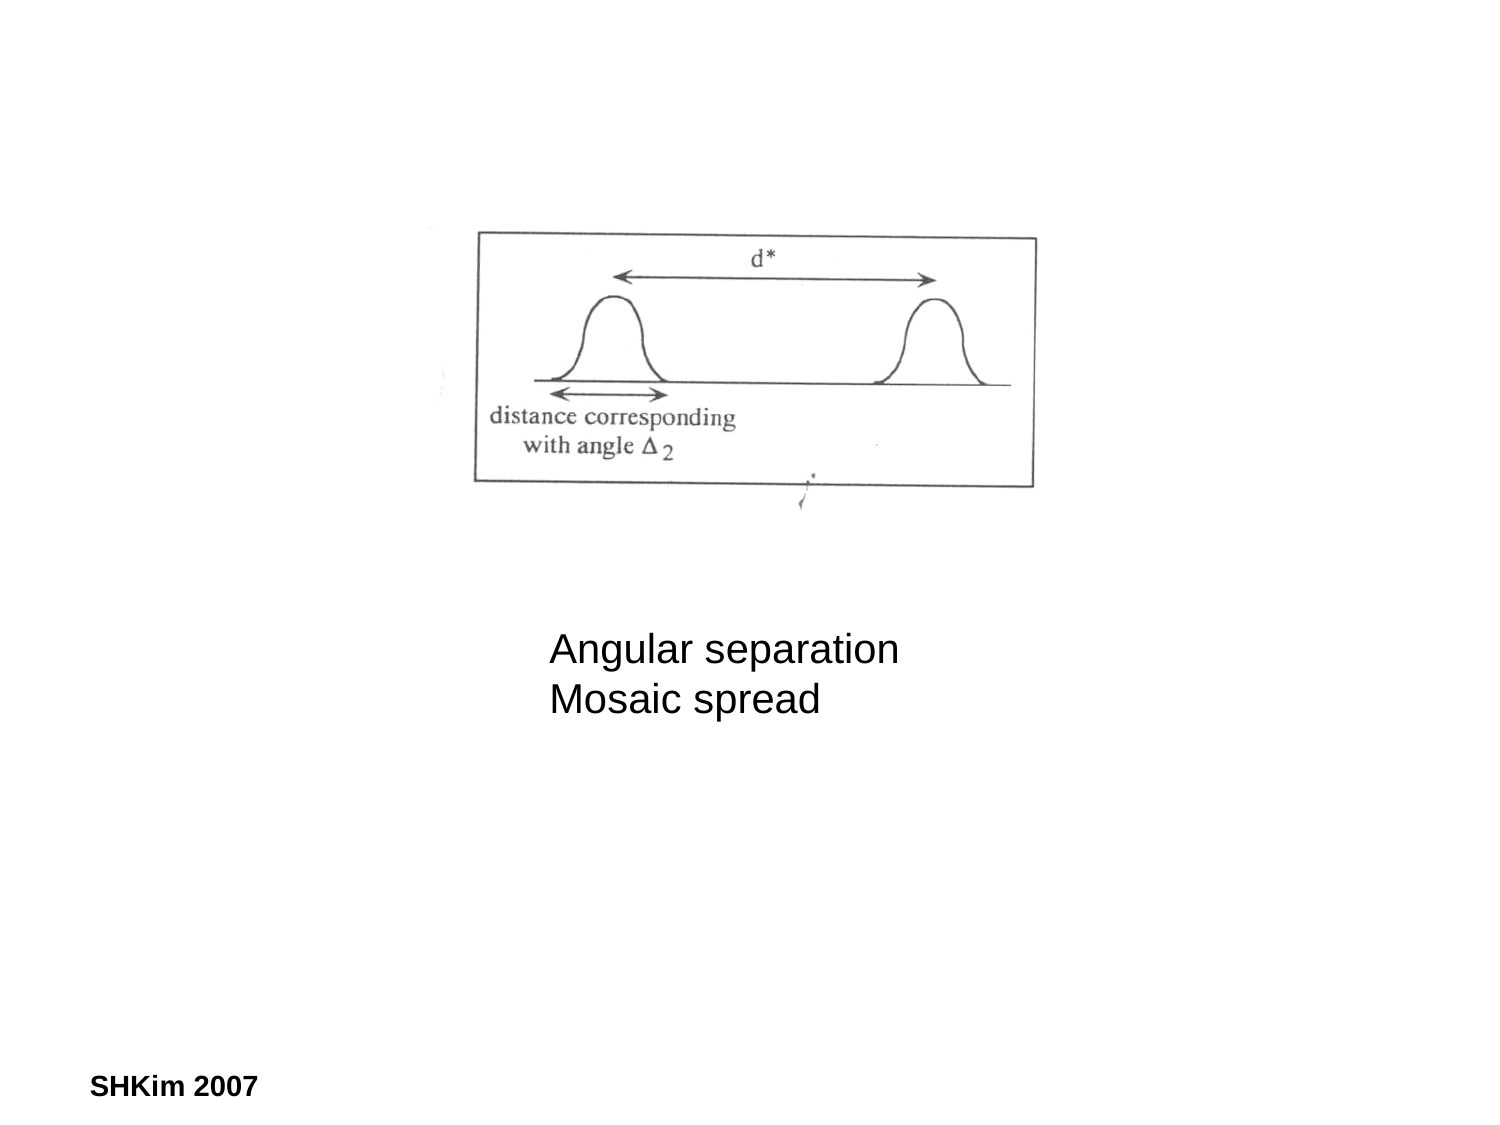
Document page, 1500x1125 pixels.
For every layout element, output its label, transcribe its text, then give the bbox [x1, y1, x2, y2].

text_box Angular separation Mosaic spread [534, 614, 916, 730]
picture [287, 212, 1236, 513]
